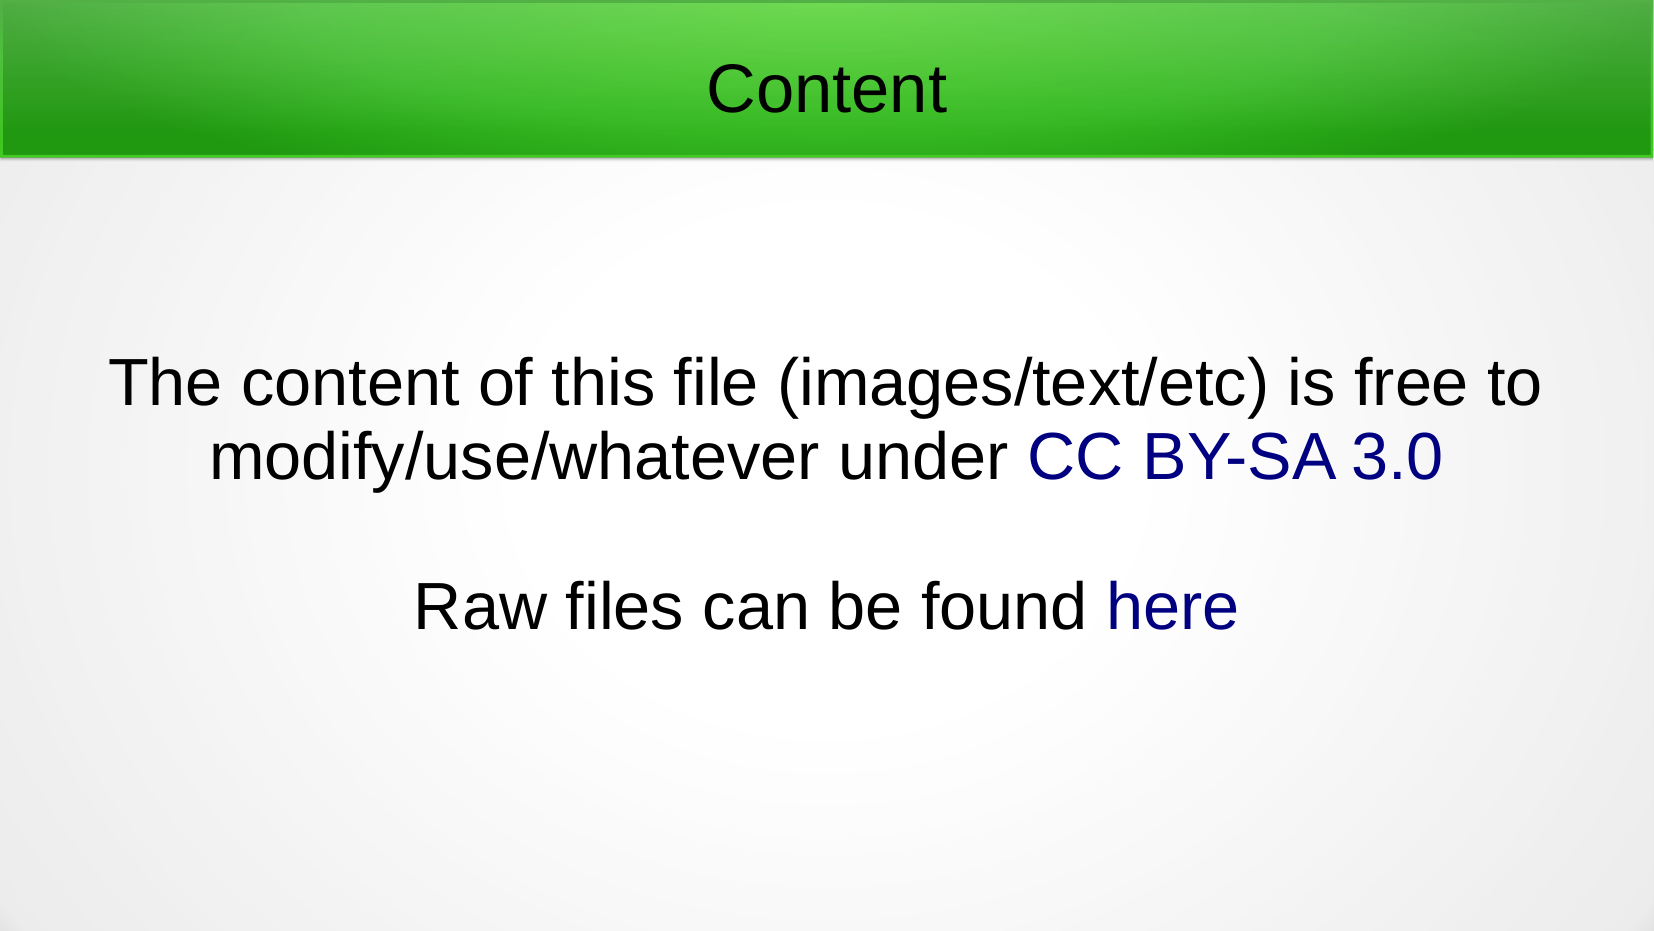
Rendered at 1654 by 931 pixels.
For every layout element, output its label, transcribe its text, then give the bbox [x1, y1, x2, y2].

subtitle The content of this file (images/text/etc) is free to modify/use/whatever under CC BY-SA 3.0 Raw files can be found here [82, 224, 1571, 764]
title Content [82, 35, 1571, 142]
